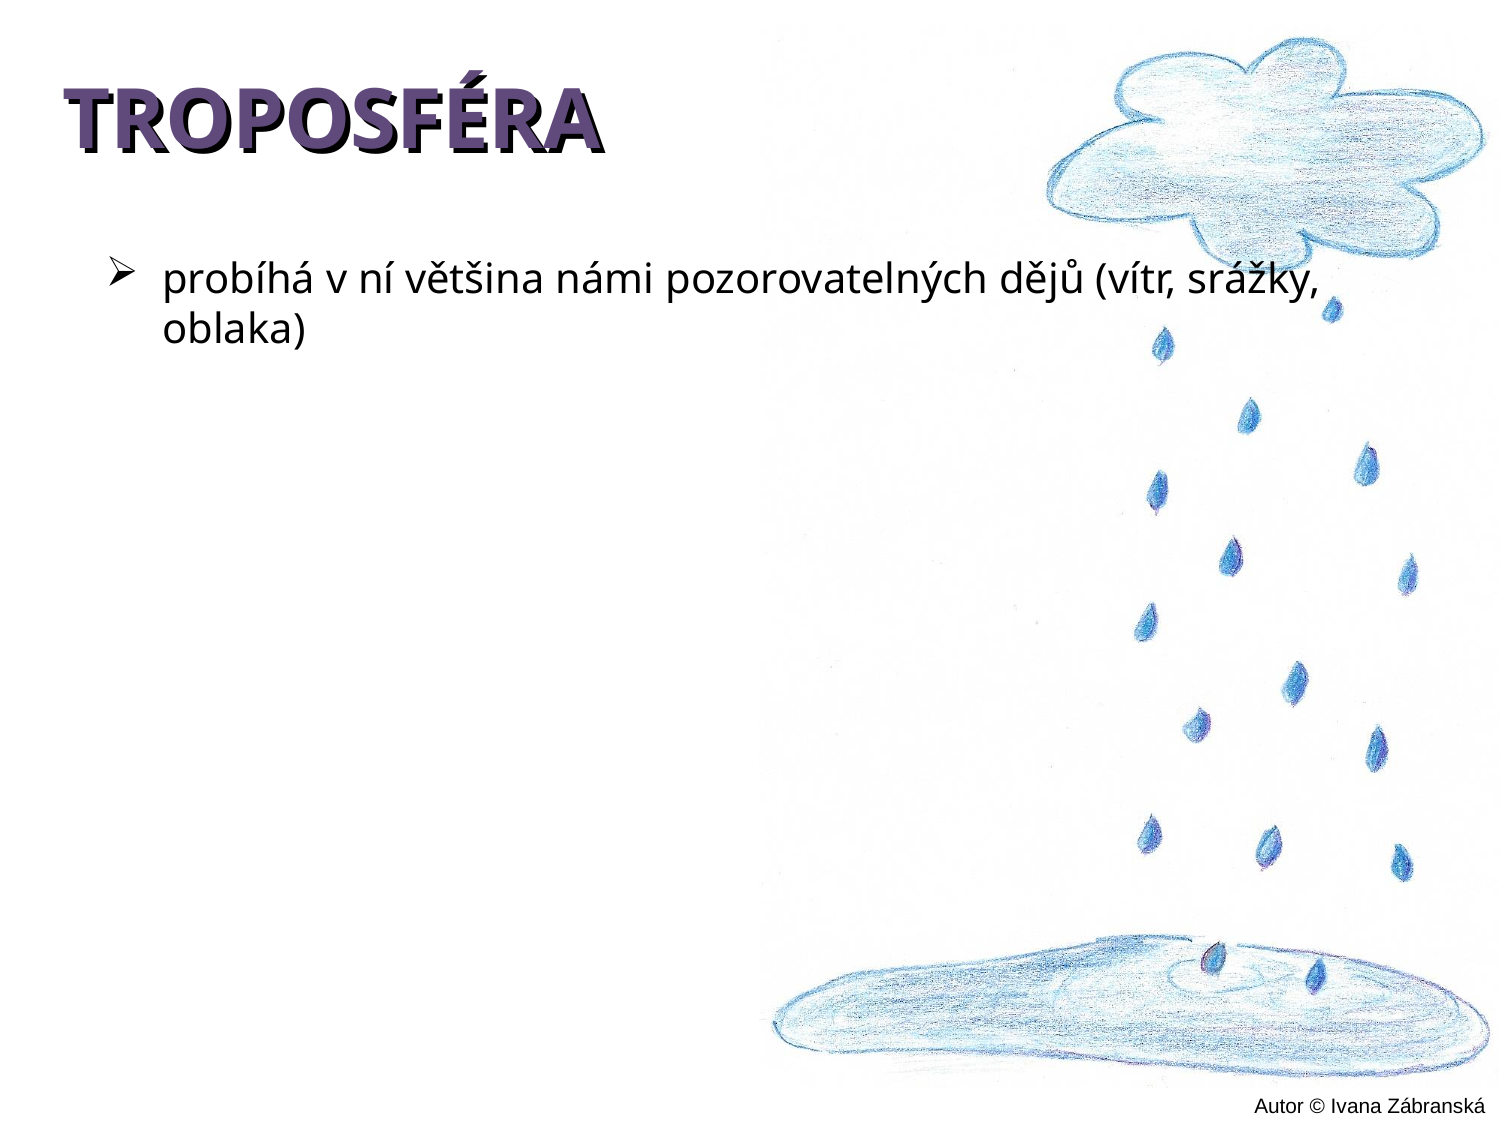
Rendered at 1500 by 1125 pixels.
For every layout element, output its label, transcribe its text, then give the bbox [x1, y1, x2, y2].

title TROPOSFÉRA [47, 24, 1240, 207]
list probíhá v ní většina námi pozorovatelných dějů (vítr, srážky, oblaka) [90, 244, 1354, 884]
picture [759, 23, 1500, 1088]
text_box Autor © Ivana Zábranská [1239, 1084, 1500, 1125]
